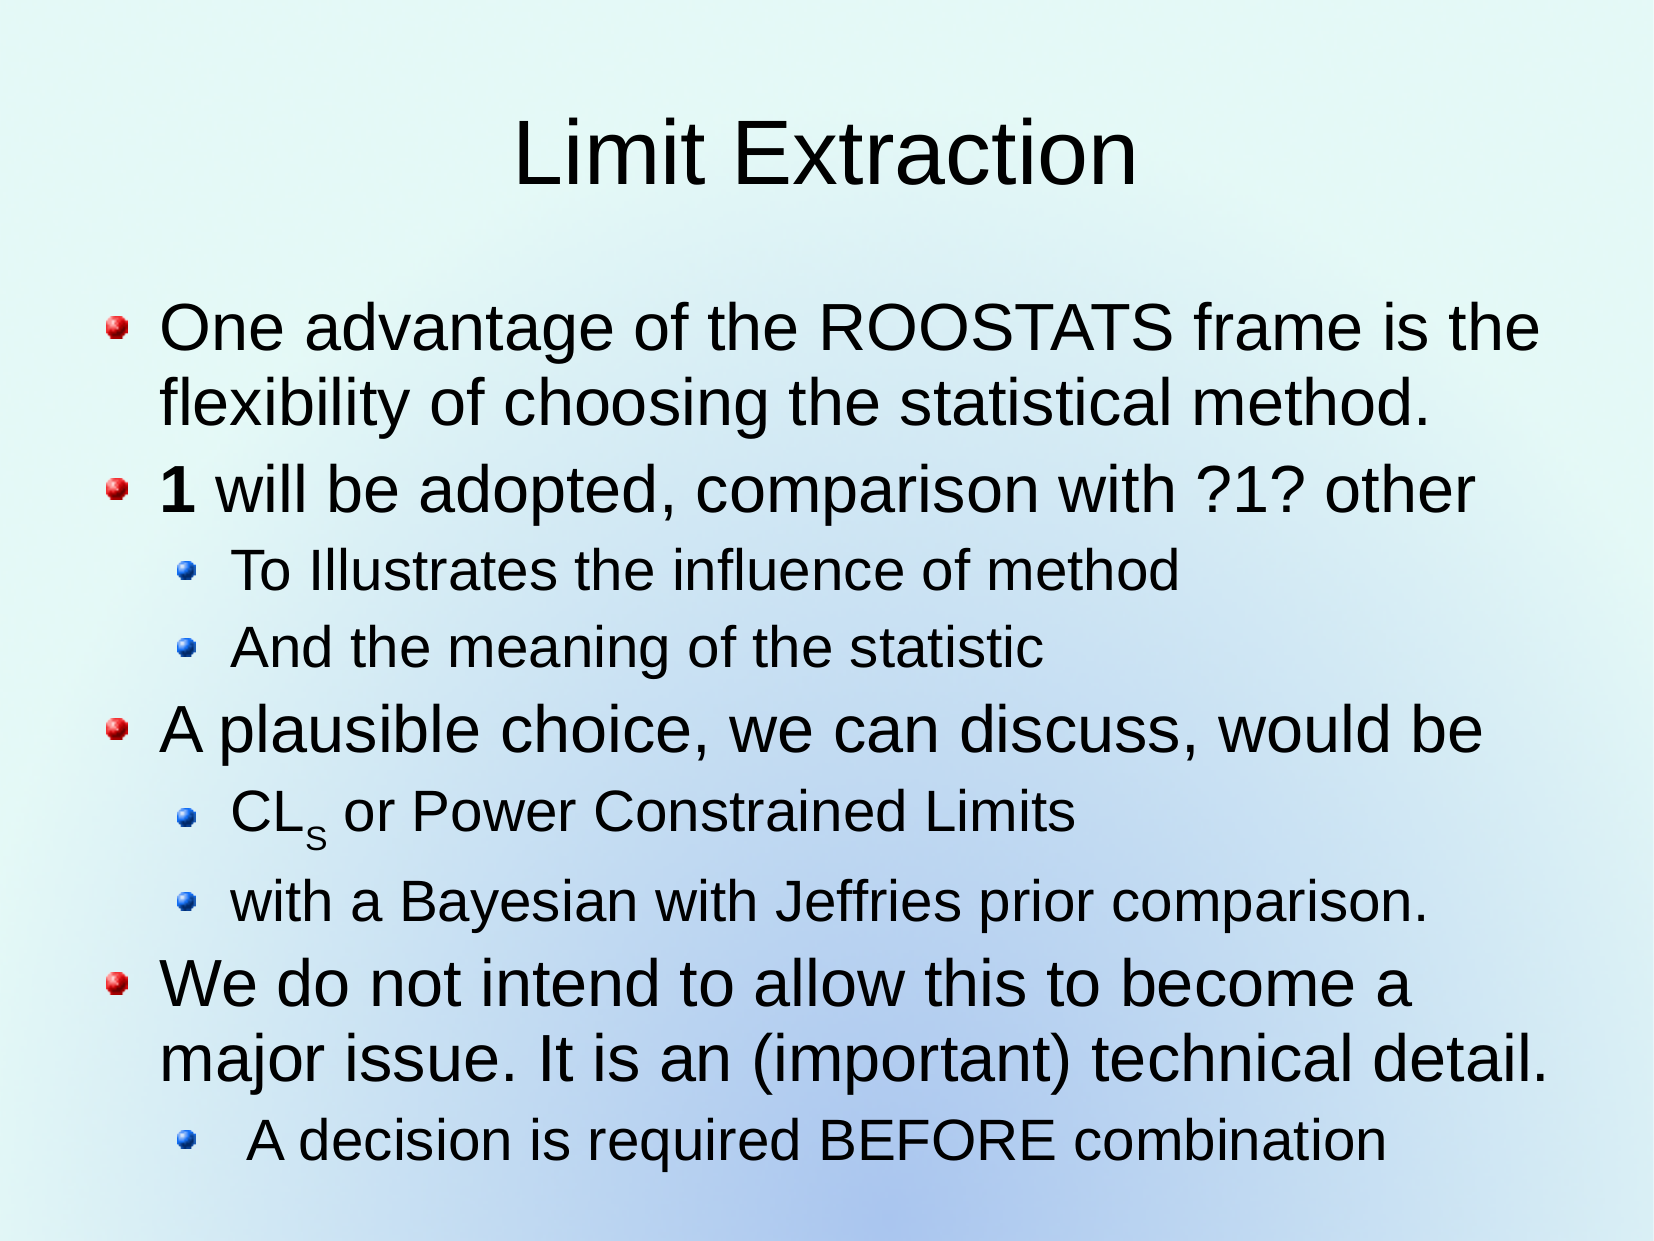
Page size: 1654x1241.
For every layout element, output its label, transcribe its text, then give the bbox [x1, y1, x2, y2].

title Limit Extraction [82, 49, 1571, 257]
list One advantage of the ROOSTATS frame is the flexibility of choosing the statistical method. 1 will be adopted, comparison with ?1? other To Illustrates the influence of method And the meaning of the statistic A plausible choice, we can discuss, would be CLS or Power Constrained Limits with a Bayesian with Jeffries prior comparison. We do not intend to allow this to become a major issue. It is an (important) technical detail. A decision is required BEFORE combination [88, 290, 1578, 1173]
picture [0, 0, 1654, 1241]
